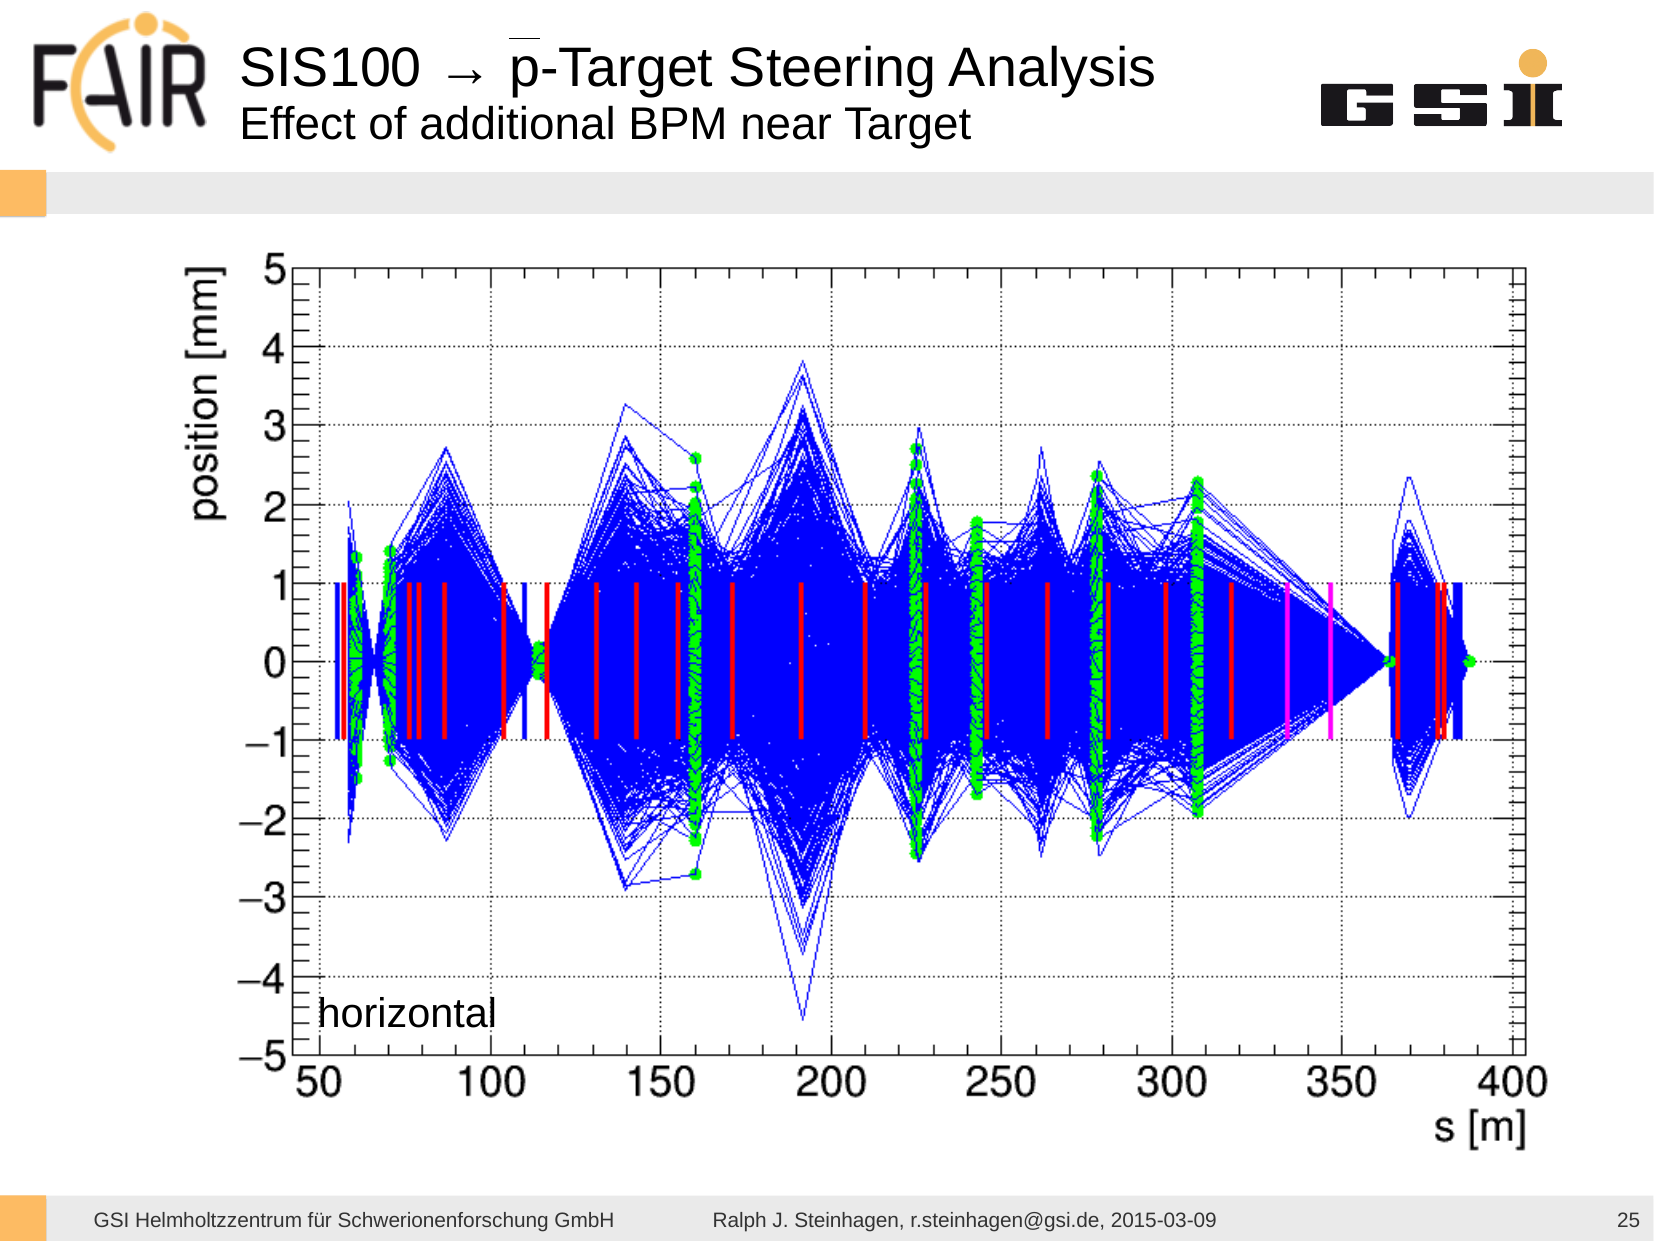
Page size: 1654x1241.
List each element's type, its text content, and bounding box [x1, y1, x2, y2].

picture [1319, 46, 1564, 129]
picture [33, 10, 207, 155]
title SIS100 → p-Target Steering Analysis Effect of additional BPM near Target [239, 0, 1223, 196]
picture [121, 250, 1554, 1165]
text_box horizontal [302, 982, 515, 1046]
